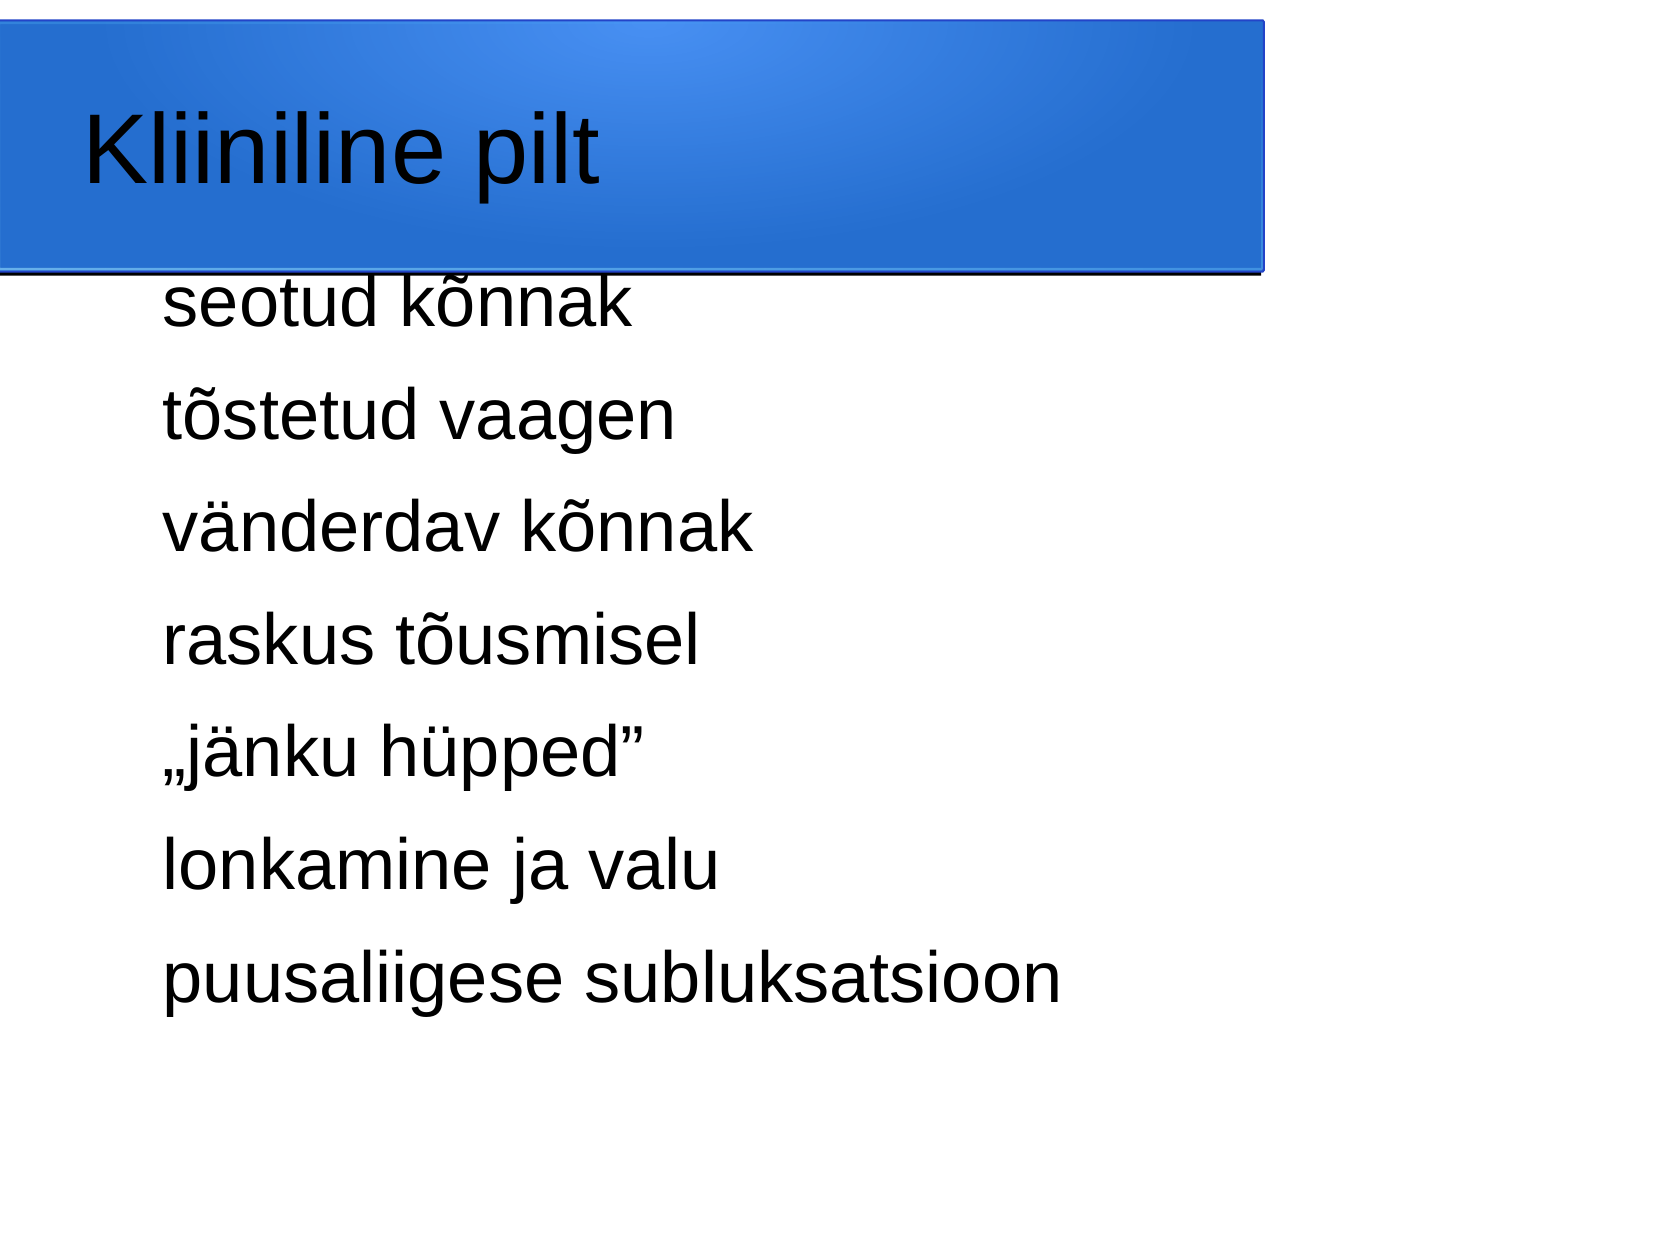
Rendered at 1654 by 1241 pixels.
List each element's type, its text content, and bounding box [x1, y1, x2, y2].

list seotud kõnnak tõstetud vaagen vänderdav kõnnak raskus tõusmisel „jänku hüpped” lonkamine ja valu puusaliigese subluksatsioon [91, 261, 1580, 1018]
title Kliiniline pilt [82, 47, 1235, 252]
